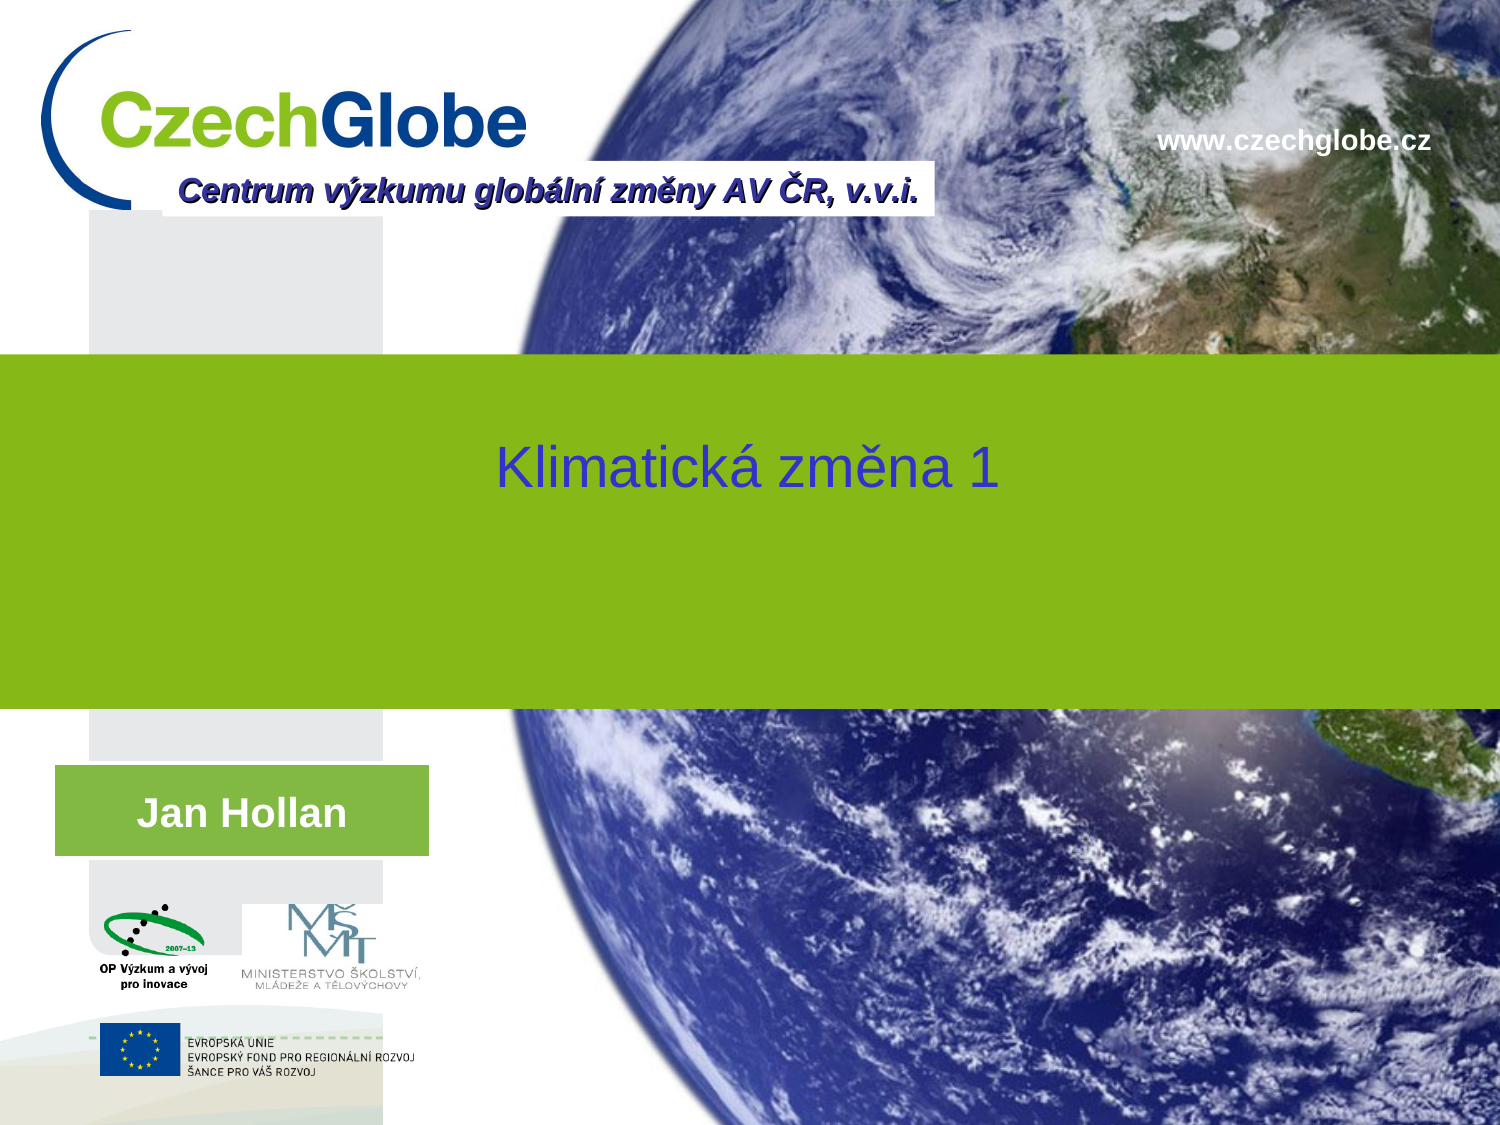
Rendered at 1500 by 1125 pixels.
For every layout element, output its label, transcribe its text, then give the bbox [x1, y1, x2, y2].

text_box www.czechglobe.cz [971, 113, 1447, 192]
title Klimatická změna 1 [111, 343, 1387, 585]
picture [0, 709, 1500, 1125]
text_box [0, 354, 1500, 709]
text_box Jan Hollan [53, 763, 431, 858]
text_box Centrum výzkumu globální změny AV ČR, v.v.i. [162, 160, 935, 217]
picture [0, 0, 1500, 354]
